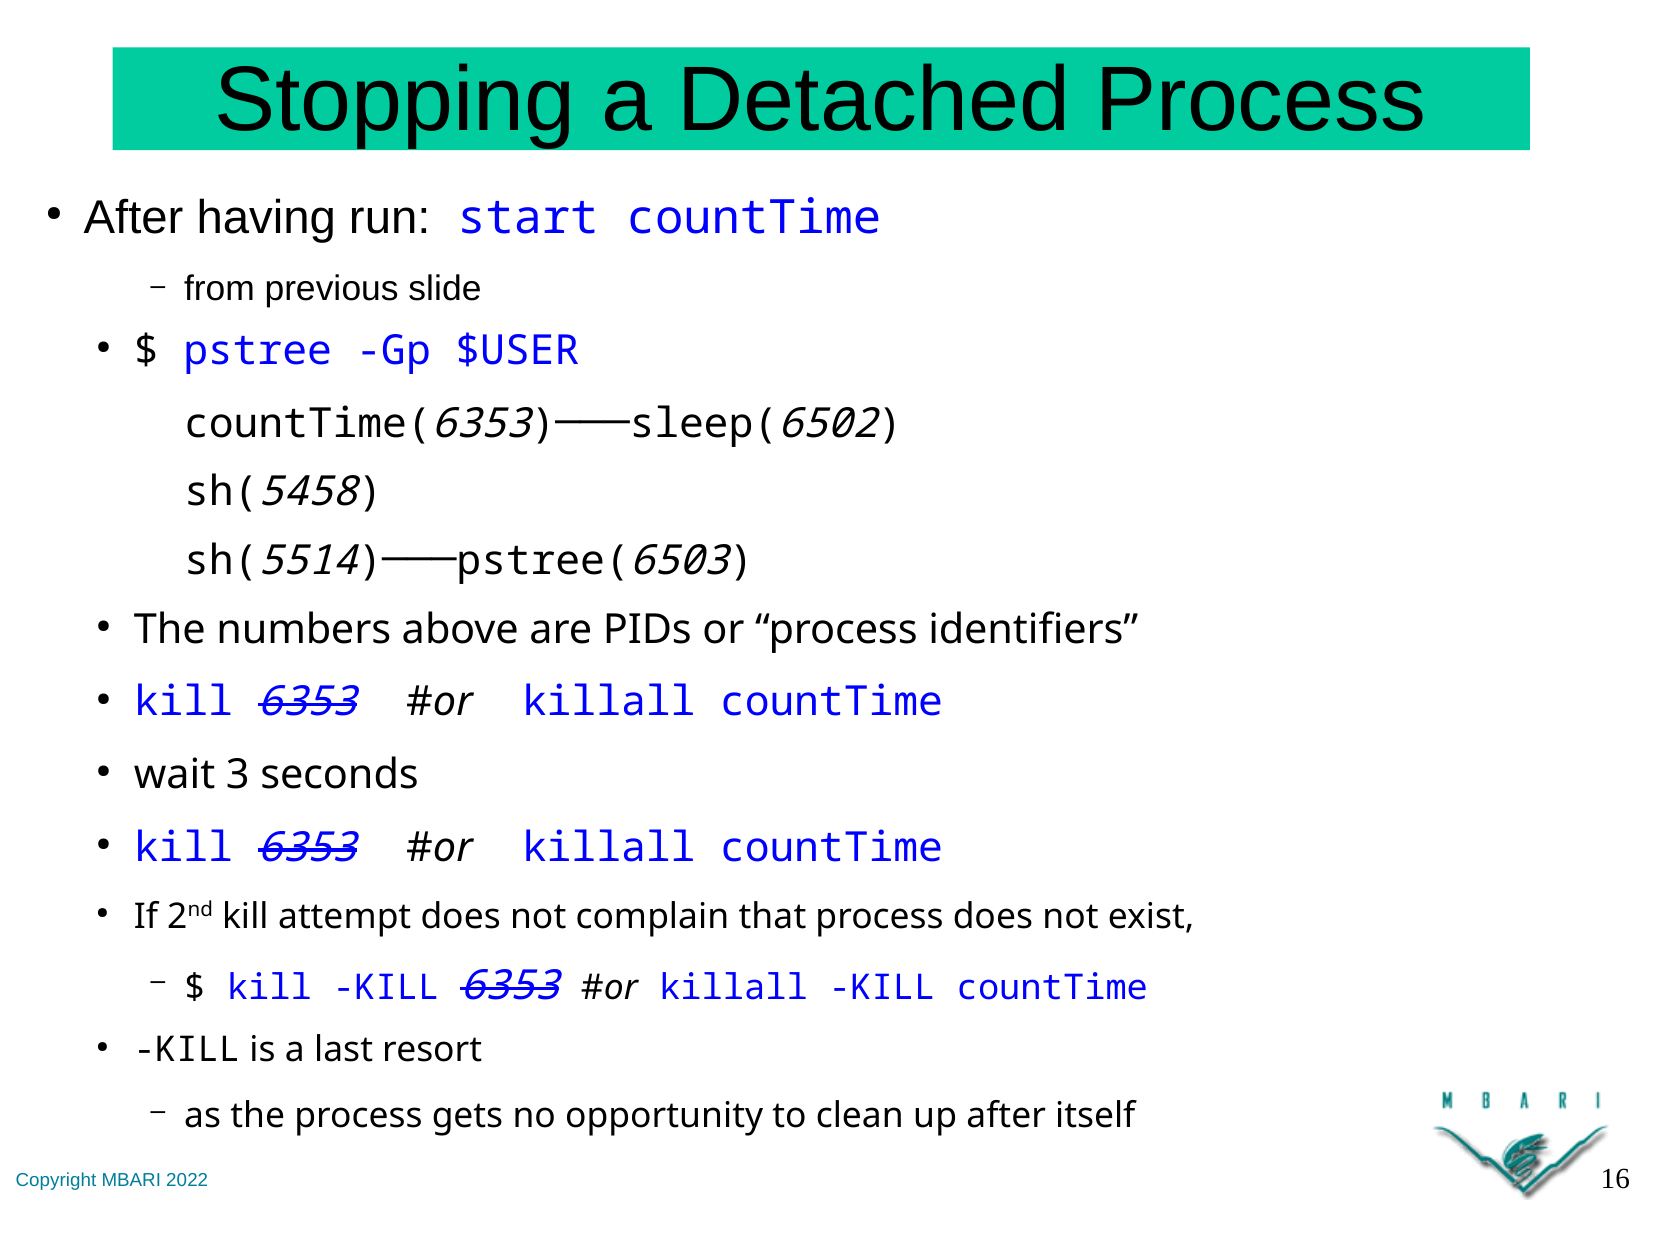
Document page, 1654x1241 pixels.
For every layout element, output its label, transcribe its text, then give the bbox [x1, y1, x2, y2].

picture [1426, 1091, 1613, 1200]
list After having run: start countTime from previous slide $ pstree -Gp $USER countTime(6353)───sleep(6502) sh(5458) sh(5514)───pstree(6503) The numbers above are PIDs or “process identifiers” kill 6353 #or killall countTime wait 3 seconds kill 6353 #or killall countTime If 2nd kill attempt does not complain that process does not exist, $ kill -KILL 6353 #or killall -KILL countTime -KILL is a last resort as the process gets no opportunity to clean up after itself [33, 183, 1609, 1152]
title Stopping a Detached Process [112, 47, 1530, 151]
